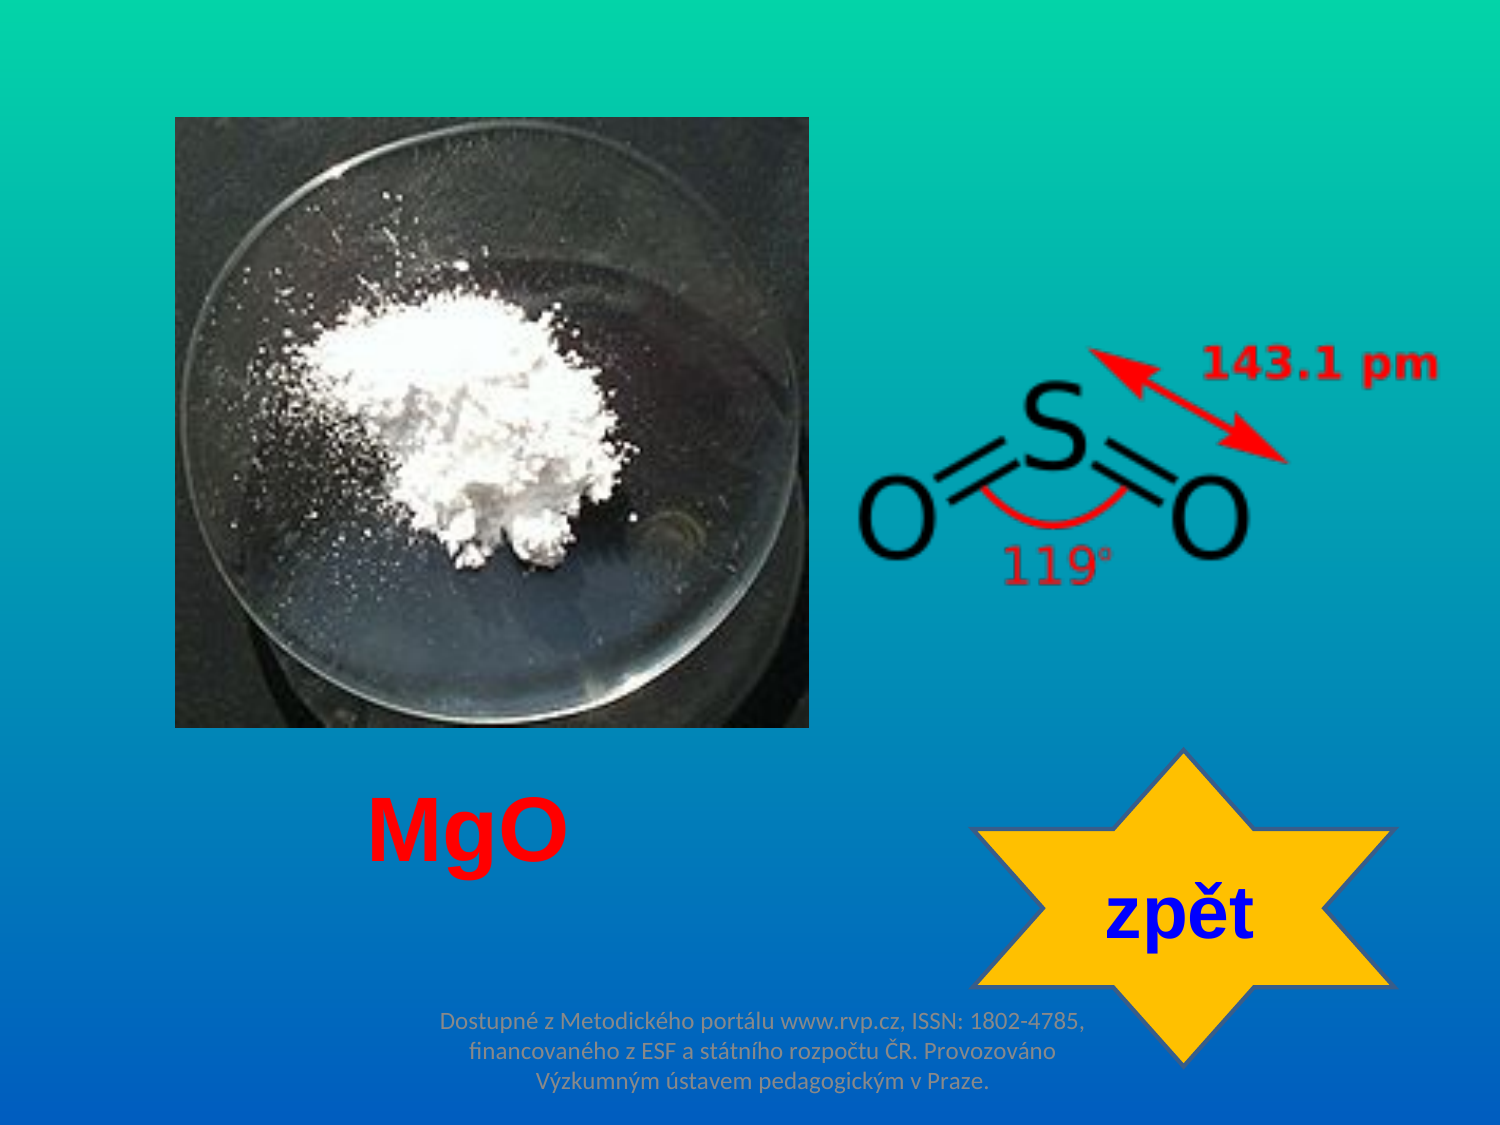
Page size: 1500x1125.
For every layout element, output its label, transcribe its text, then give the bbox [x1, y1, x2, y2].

text_box MgO [351, 761, 809, 888]
text_box Dostupné z Metodického portálu www.rvp.cz, ISSN: 1802-4785, financovaného z ESF a státního rozpočtu ČR. Provozováno Výzkumným ústavem pedagogickým v Praze. [398, 1019, 1129, 1080]
text_box [972, 750, 1395, 1067]
picture [1253, 827, 1396, 833]
picture [0, 117, 1500, 727]
text_box zpět [1089, 855, 1290, 961]
